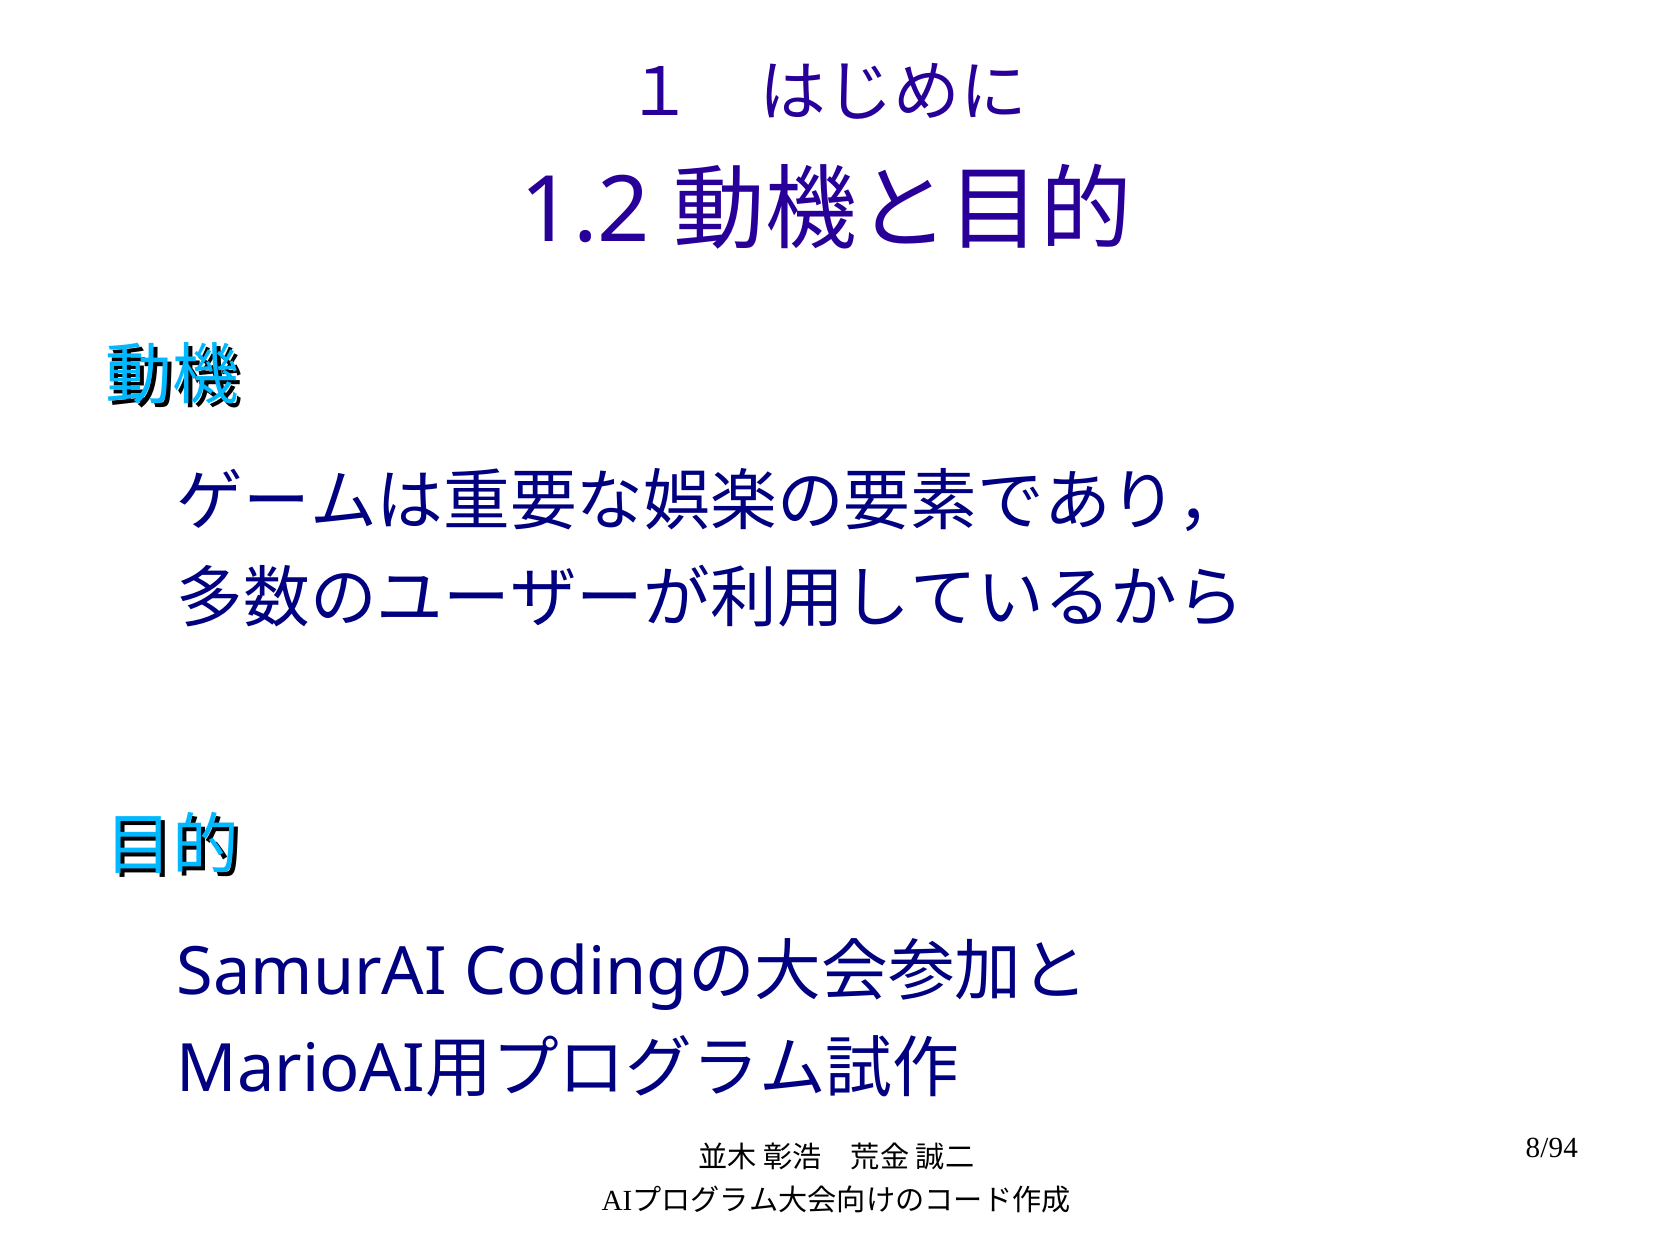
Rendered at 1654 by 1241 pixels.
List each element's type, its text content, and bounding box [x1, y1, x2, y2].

list 動機 ゲームは重要な娯楽の要素であり， 多数のユーザーが利用しているから 目的 SamurAI Codingの大会参加と MarioAI用プログラム試作 [105, 200, 1559, 1002]
title １ はじめに 1.2 動機と目的 [82, 49, 1571, 257]
